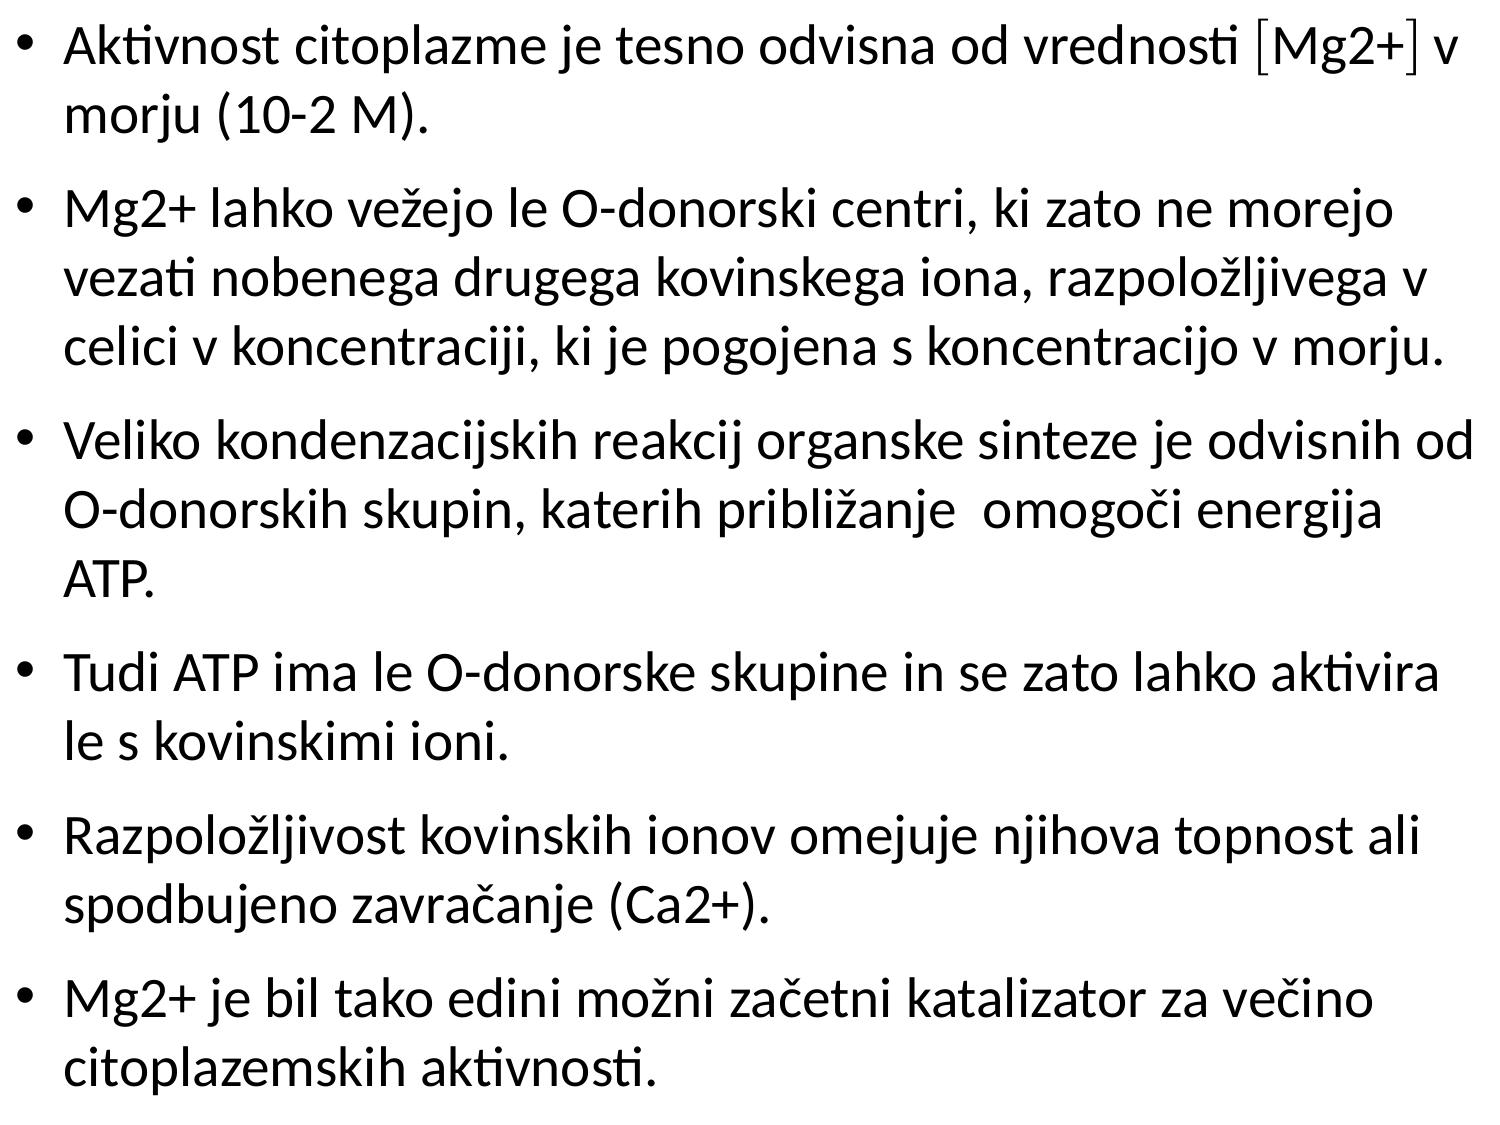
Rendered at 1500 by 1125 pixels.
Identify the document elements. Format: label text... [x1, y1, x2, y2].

list Aktivnost citoplazme je tesno odvisna od vrednosti Mg2+ v morju (10-2 M). Mg2+ lahko vežejo le O-donorski centri, ki zato ne morejo vezati nobenega drugega kovinskega iona, razpoložljivega v celici v koncentraciji, ki je pogojena s koncentracijo v morju. Veliko kondenzacijskih reakcij organske sinteze je odvisnih od O-donorskih skupin, katerih približanje omogoči energija ATP. Tudi ATP ima le O-donorske skupine in se zato lahko aktivira le s kovinskimi ioni. Razpoložljivost kovinskih ionov omejuje njihova topnost ali spodbujeno zavračanje (Ca2+). Mg2+ je bil tako edini možni začetni katalizator za večino citoplazemskih aktivnosti. [0, 0, 1500, 1125]
